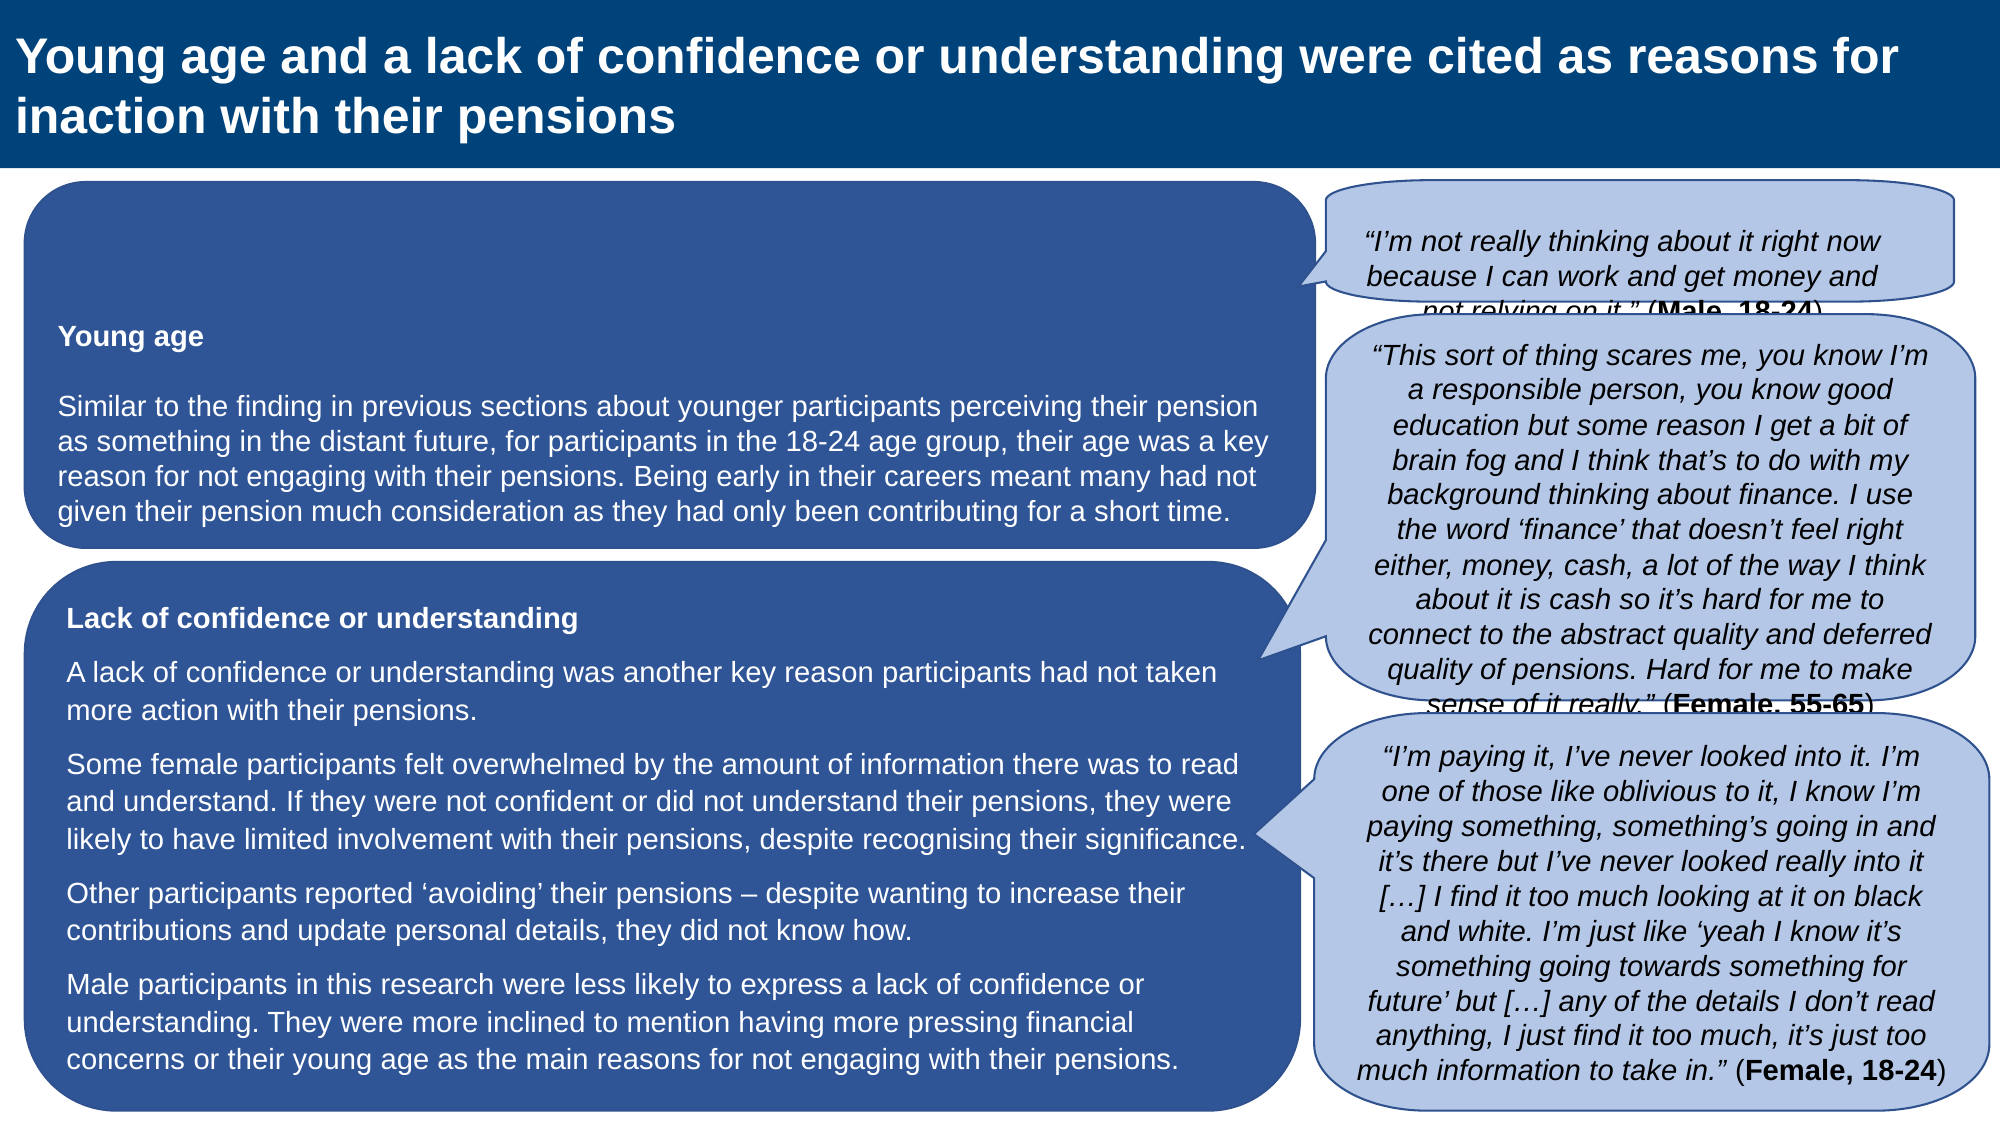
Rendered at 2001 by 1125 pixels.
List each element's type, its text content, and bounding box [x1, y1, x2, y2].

title Young age and a lack of confidence or understanding were cited as reasons for inaction with their pensions [0, 0, 2000, 169]
text_box “This sort of thing scares me, you know I’m a responsible person, you know good education but some reason I get a bit of brain fog and I think that’s to do with my background thinking about finance. I use the word ‘finance’ that doesn’t feel right either, money, cash, a lot of the way I think about it is cash so it’s hard for me to connect to the abstract quality and deferred quality of pensions. Hard for me to make sense of it really.” (Female, 55-65) [1258, 314, 1976, 701]
text_box Lack of confidence or understanding A lack of confidence or understanding was another key reason participants had not taken more action with their pensions. Some female participants felt overwhelmed by the amount of information there was to read and understand. If they were not confident or did not understand their pensions, they were likely to have limited involvement with their pensions, despite recognising their significance. Other participants reported ‘avoiding’ their pensions – despite wanting to increase their contributions and update personal details, they did not know how. Male participants in this research were less likely to express a lack of confidence or understanding. They were more inclined to mention having more pressing financial concerns or their young age as the main reasons for not engaging with their pensions. [24, 561, 1301, 1111]
text_box “I’m paying it, I’ve never looked into it. I’m one of those like oblivious to it, I know I’m paying something, something’s going in and it’s there but I’ve never looked really into it […] I find it too much looking at it on black and white. I’m just like ‘yeah I know it’s something going towards something for future’ but […] any of the details I don’t read anything, I just find it too much, it’s just too much information to take in.” (Female, 18-24) [1253, 713, 1990, 1111]
text_box “I’m not really thinking about it right now because I can work and get money and not relying on it.” (Male, 18-24) [1298, 180, 1955, 302]
text_box Young age Similar to the finding in previous sections about younger participants perceiving their pension as something in the distant future, for participants in the 18-24 age group, their age was a key reason for not engaging with their pensions. Being early in their careers meant many had not given their pension much consideration as they had only been contributing for a short time. Pensions did not feel significant for this age group, with participants expressing that their pension would be more important to them as they got older. [24, 182, 1316, 548]
